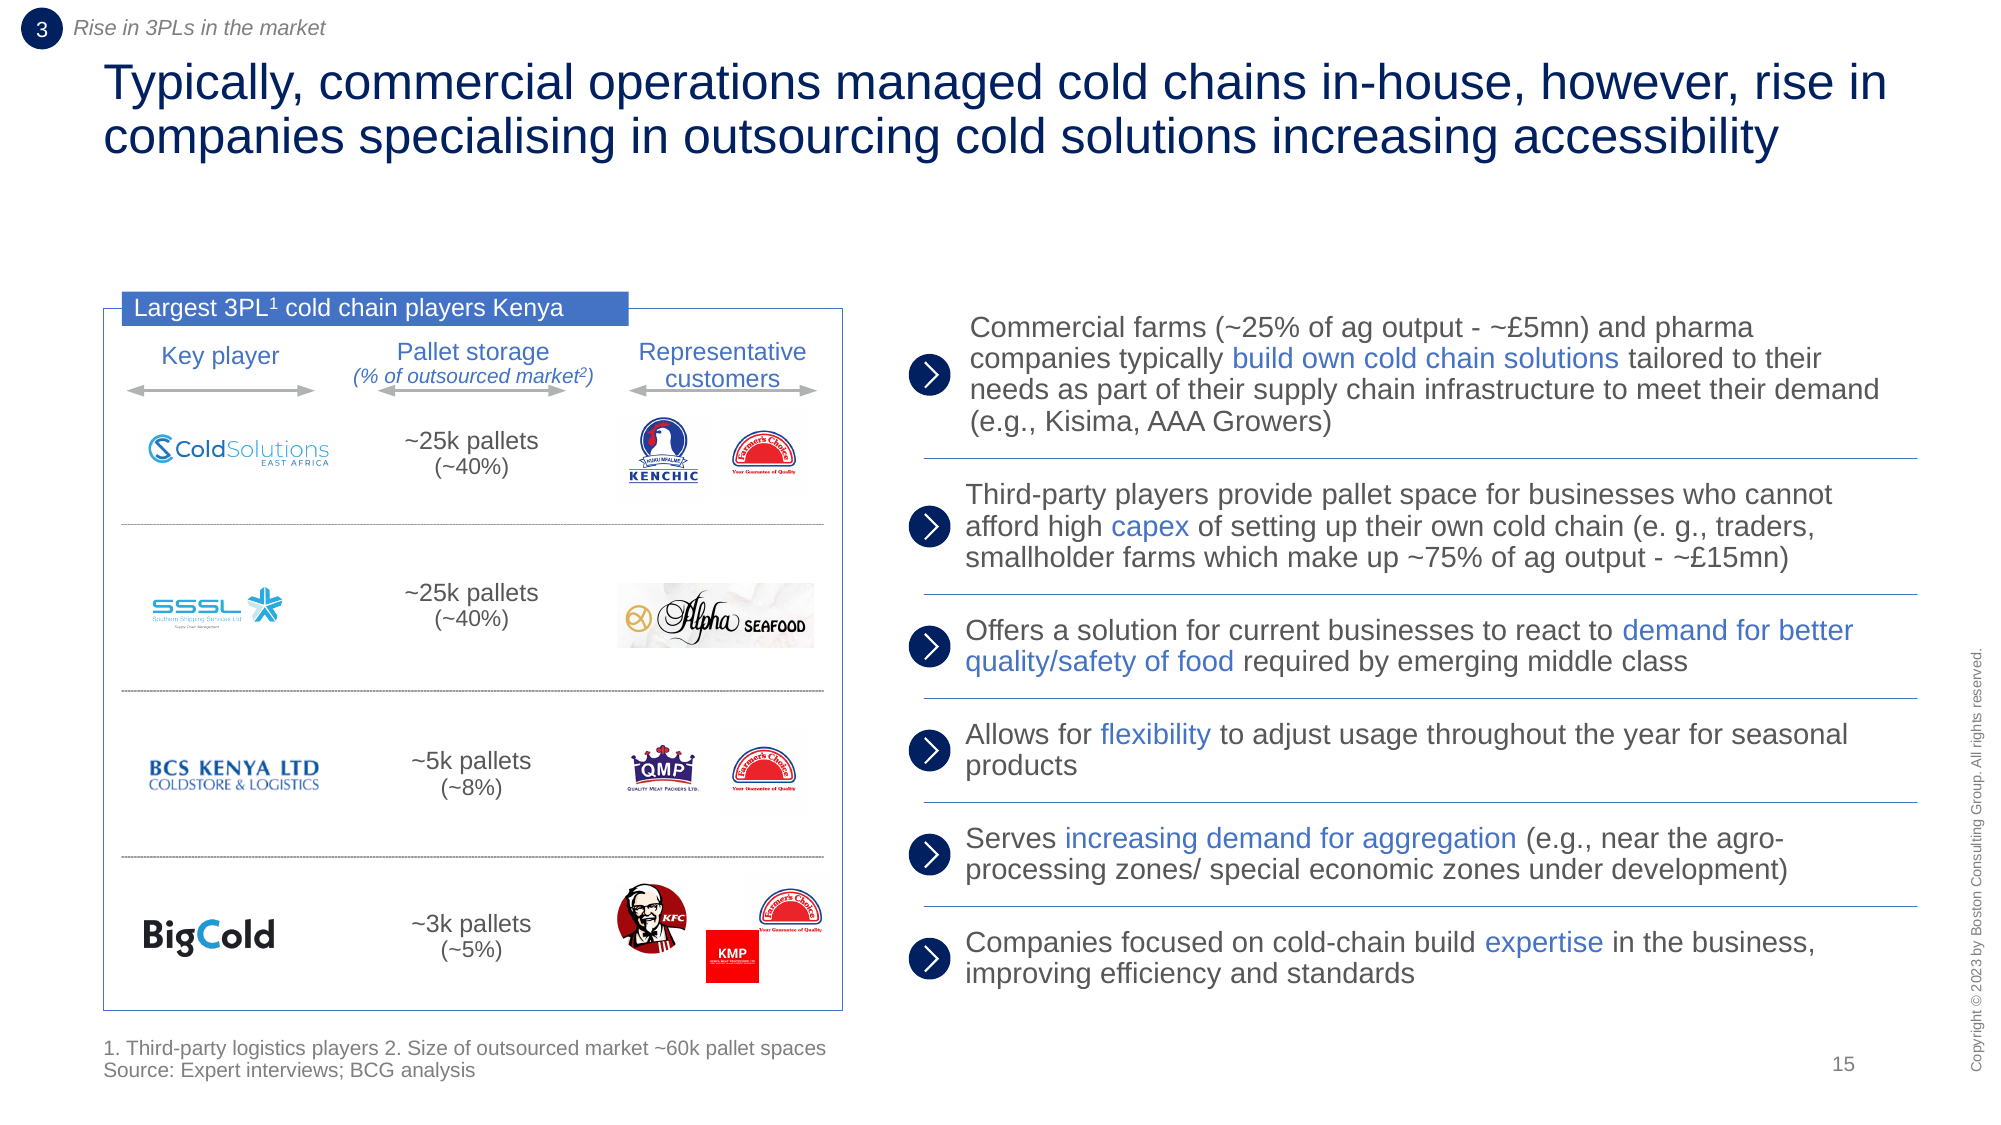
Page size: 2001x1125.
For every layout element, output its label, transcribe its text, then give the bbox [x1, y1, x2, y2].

text_box Key player [126, 338, 315, 376]
text_box [908, 833, 951, 876]
text_box Allows for flexibility to adjust usage throughout the year for seasonal products [965, 718, 1923, 783]
picture [137, 432, 337, 467]
text_box ~5k pallets (~8%) [392, 725, 552, 823]
text_box Largest 3PL1 cold chain players Kenya [121, 291, 629, 326]
text_box [908, 625, 951, 668]
picture [144, 586, 291, 629]
title Typically, commercial operations managed cold chains in-house, however, rise in companies specialising in outsourcing cold solutions increasing accessibility [103, 55, 1897, 165]
text_box ~3k pallets (~5%) [392, 887, 552, 985]
text_box Rise in 3PLs in the market [73, 9, 1031, 46]
picture [616, 410, 710, 503]
picture [716, 408, 810, 502]
picture [617, 584, 814, 648]
text_box [908, 937, 951, 980]
picture [716, 724, 810, 818]
picture [706, 866, 836, 983]
picture [144, 919, 274, 957]
text_box Representative customers [628, 338, 818, 376]
text_box [908, 353, 951, 396]
text_box [908, 729, 951, 772]
text_box 3 [21, 7, 63, 50]
text_box Commercial farms (~25% of ag output - ~£5mn) and pharma companies typically build own cold chain solutions tailored to their needs as part of their supply chain infrastructure to meet their demand (e.g., Kisima, AAA Growers) [969, 311, 1883, 439]
text_box [103, 308, 843, 1011]
picture [616, 884, 687, 954]
text_box ~25k pallets (~40%) [392, 557, 552, 655]
text_box Pallet storage (% of outsourced market2) [343, 338, 604, 371]
text_box Offers a solution for current businesses to react to demand for better quality/safety of food required by emerging middle class [965, 614, 1923, 679]
picture [144, 753, 324, 795]
text_box ~25k pallets (~40%) [392, 405, 552, 503]
text_box [908, 505, 951, 548]
text_box Third-party players provide pallet space for businesses who cannot afford high capex of setting up their own cold chain (e. g., traders, smallholder farms which make up ~75% of ag output - ~£15mn) [965, 478, 1879, 575]
picture [616, 724, 710, 818]
text_box 1. Third-party logistics players 2. Size of outsourced market ~60k pallet spaces Source: Expert interviews; BCG analysis [103, 1037, 1585, 1082]
text_box Serves increasing demand for aggregation (e.g., near the agro-processing zones/ special economic zones under development) [965, 822, 1897, 887]
text_box Companies focused on cold-chain build expertise in the business, improving efficiency and standards [965, 926, 1923, 991]
